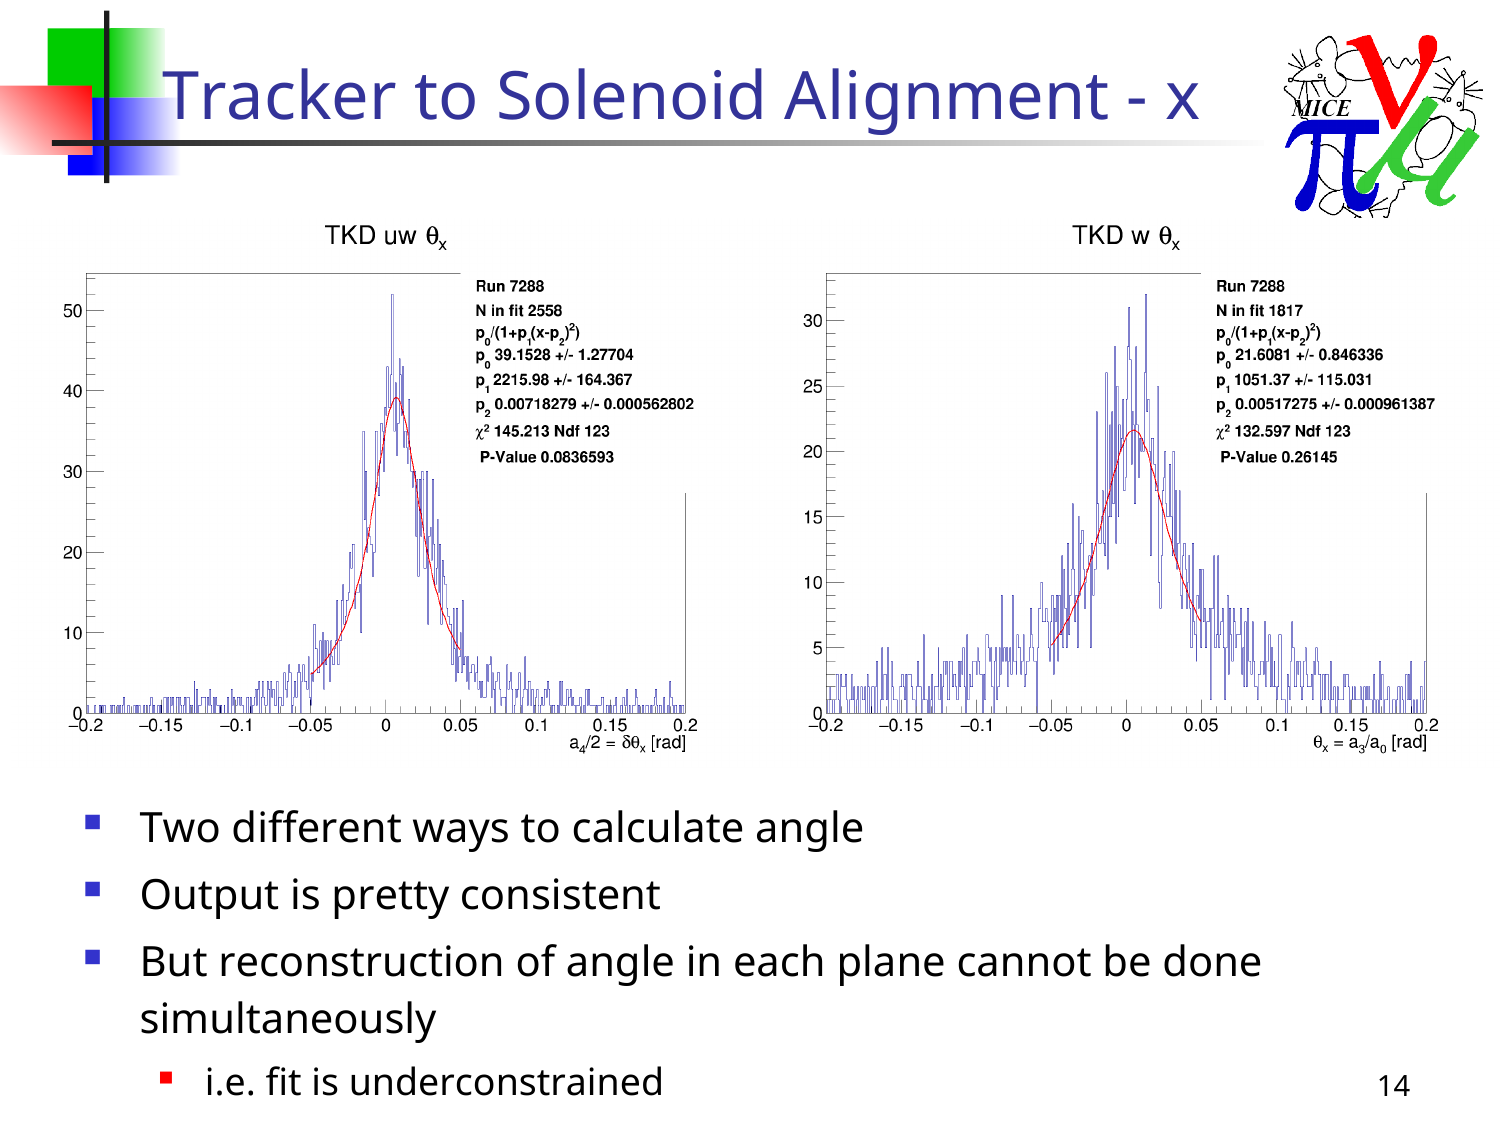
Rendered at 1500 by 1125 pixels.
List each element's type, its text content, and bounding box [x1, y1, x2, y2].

title Tracker to Solenoid Alignment - x [162, 0, 1441, 188]
list Two different ways to calculate angle Output is pretty consistent But reconstruction of angle in each plane cannot be done simultaneously i.e. fit is underconstrained [83, 797, 1418, 1068]
picture [11, 5, 1500, 768]
